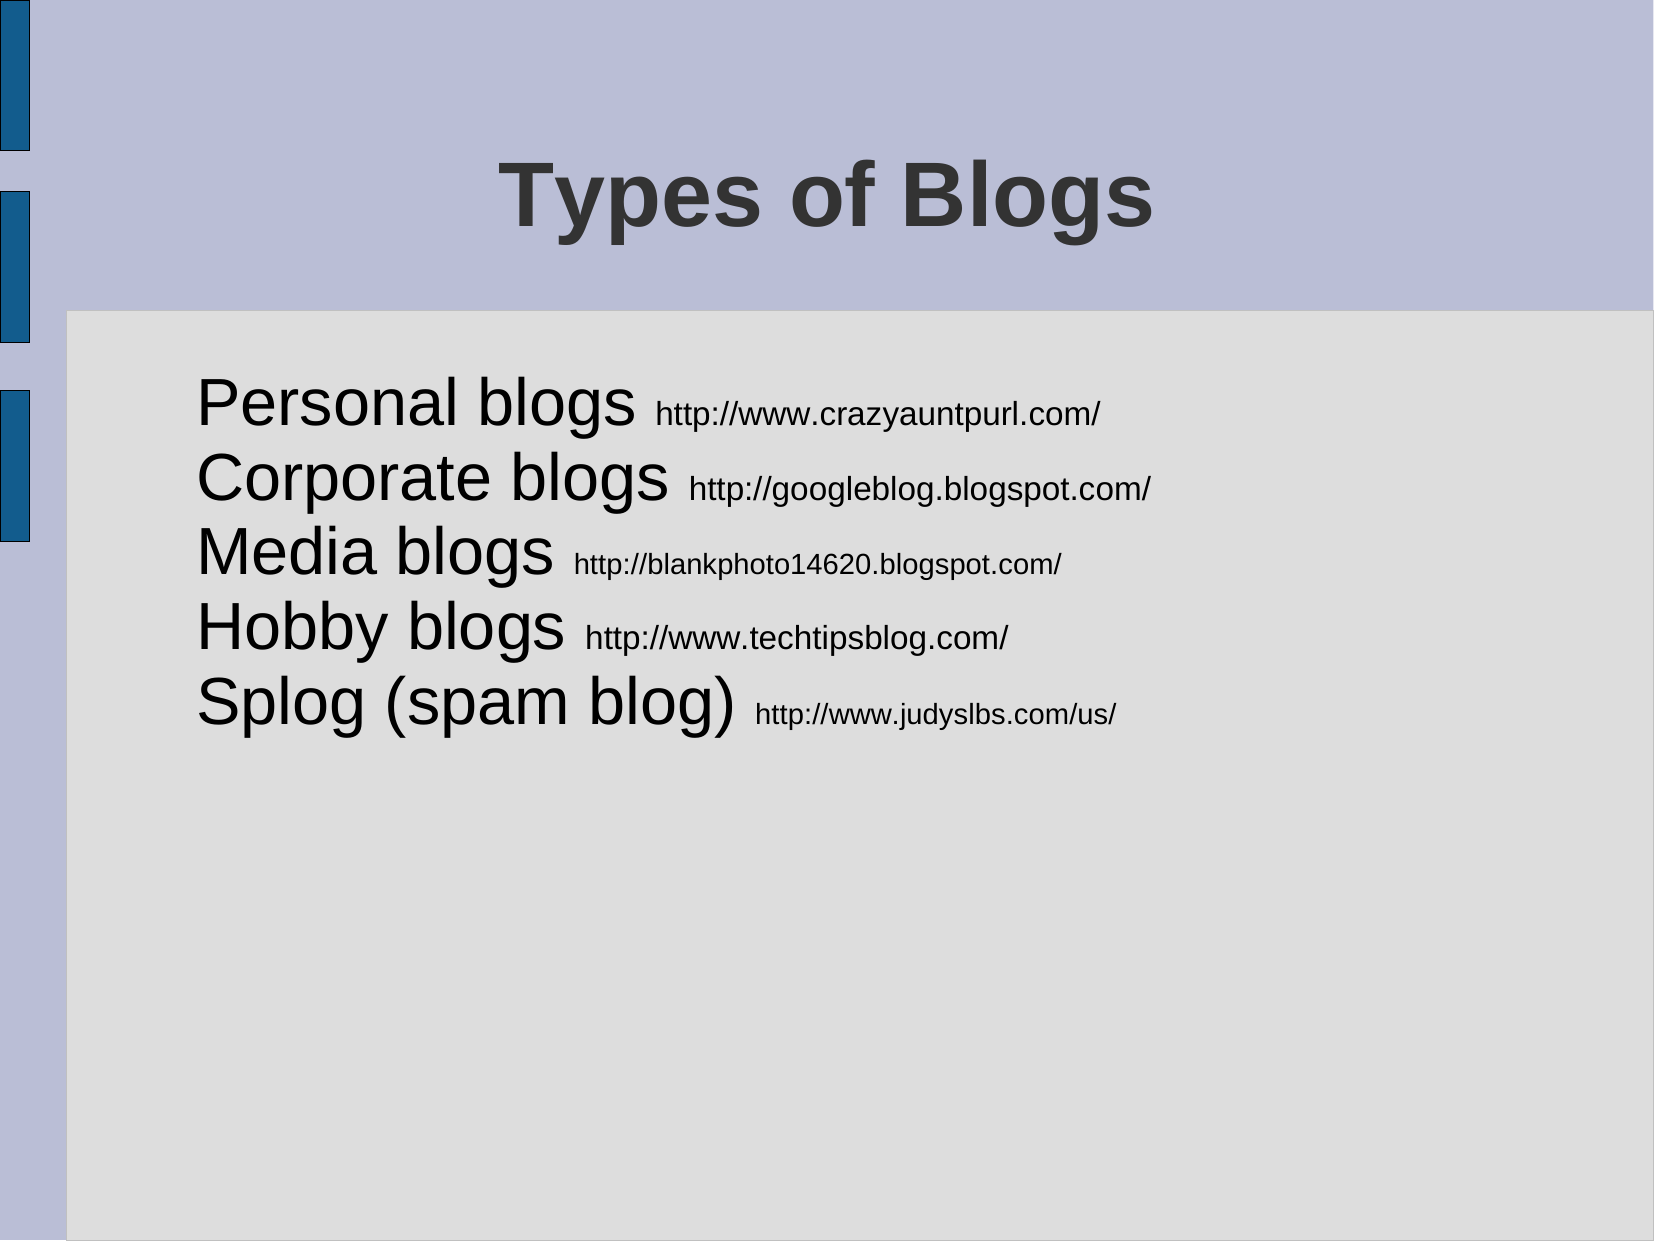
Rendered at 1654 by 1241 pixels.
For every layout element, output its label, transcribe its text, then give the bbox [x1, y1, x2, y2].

list Personal blogs http://www.crazyauntpurl.com/ Corporate blogs http://googleblog.blogspot.com/ Media blogs http://blankphoto14620.blogspot.com/ Hobby blogs http://www.techtipsblog.com/ Splog (spam blog) http://www.judyslbs.com/us/ [178, 364, 1570, 1147]
title Types of Blogs [121, 91, 1534, 299]
